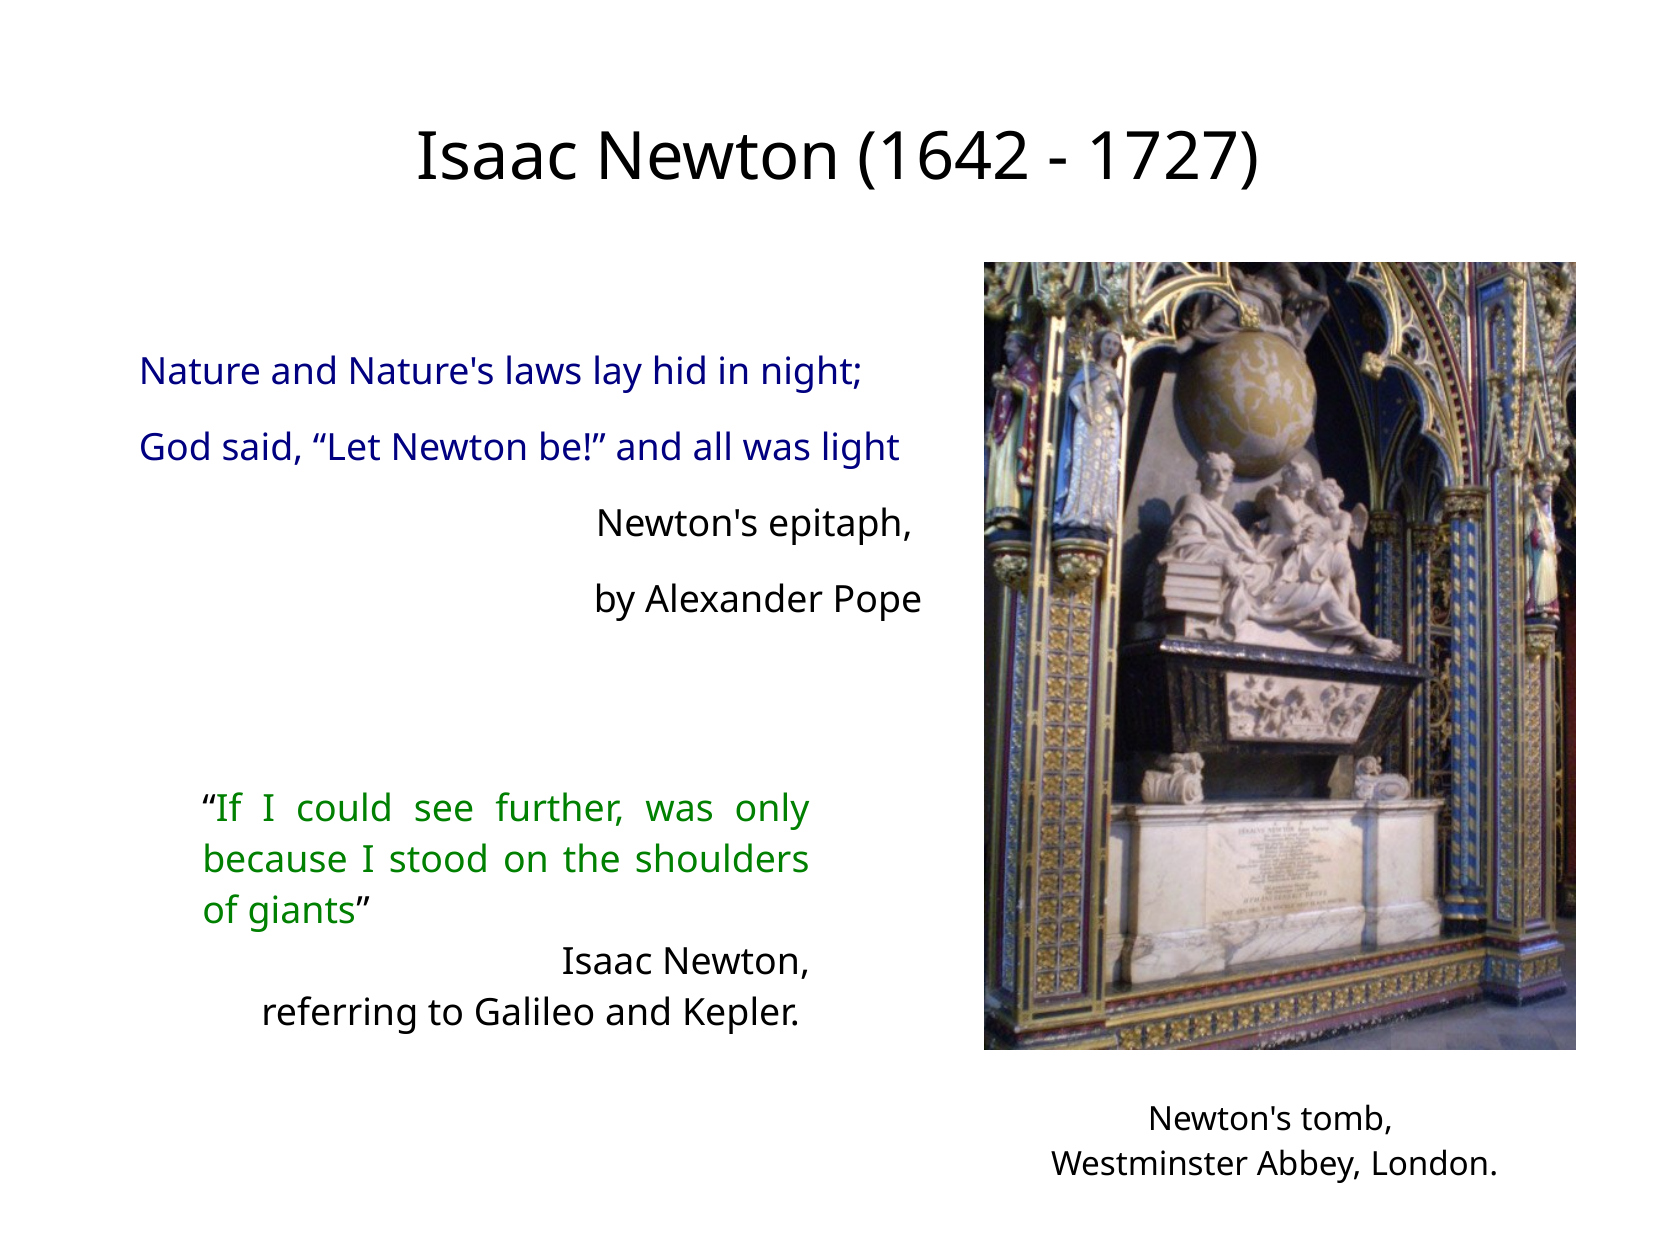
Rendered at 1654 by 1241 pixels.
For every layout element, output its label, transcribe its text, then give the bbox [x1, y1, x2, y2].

text_box Nature and Nature's laws lay hid in night; God said, “Let Newton be!” and all was light Newton's epitaph, by Alexander Pope [124, 337, 938, 636]
text_box “If I could see further, was only because I stood on the shoulders of giants” Isaac Newton, referring to Galileo and Kepler. [187, 773, 826, 1051]
title Isaac Newton (1642 - 1727) [82, 49, 1571, 257]
text_box Newton's tomb, Westminster Abbey, London. [975, 1087, 1576, 1196]
picture [984, 262, 1576, 1051]
